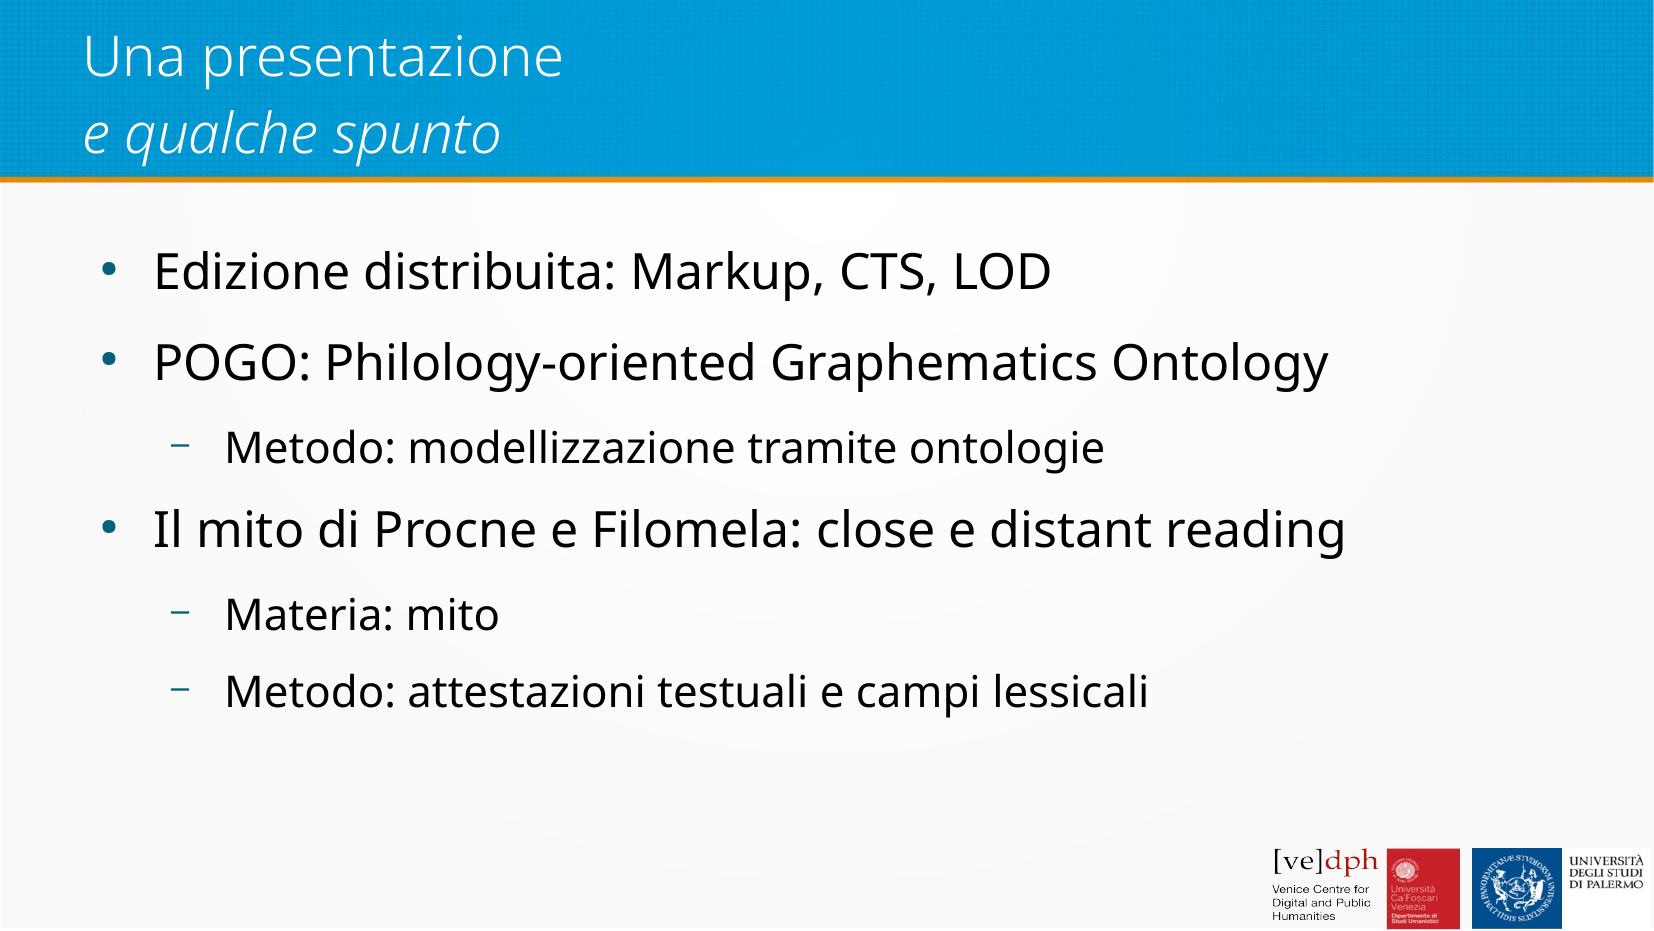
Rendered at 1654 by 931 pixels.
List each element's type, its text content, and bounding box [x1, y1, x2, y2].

picture [0, 175, 1654, 931]
list Edizione distribuita: Markup, CTS, LOD POGO: Philology-oriented Graphematics Ontology Metodo: modellizzazione tramite ontologie Il mito di Procne e Filomela: close e distant reading Materia: mito Metodo: attestazioni testuali e campi lessicali [82, 236, 1563, 811]
title Una presentazione e qualche spunto [82, 14, 1571, 171]
